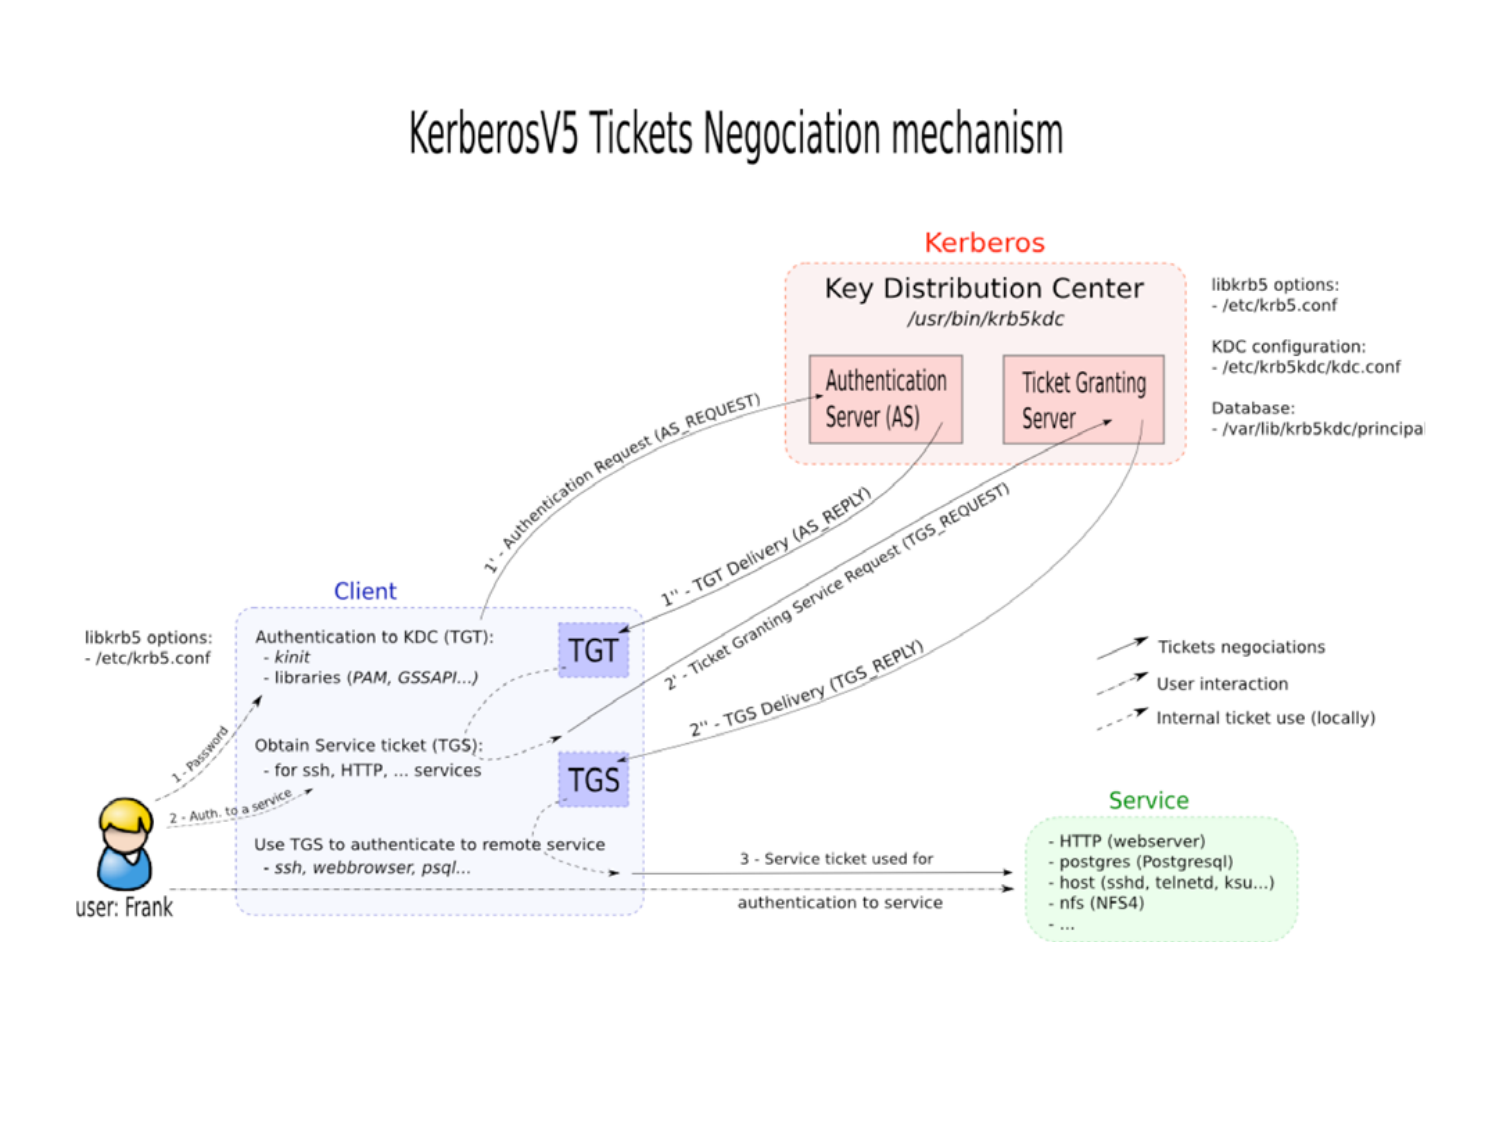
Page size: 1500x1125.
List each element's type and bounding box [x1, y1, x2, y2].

picture [75, 108, 1426, 942]
